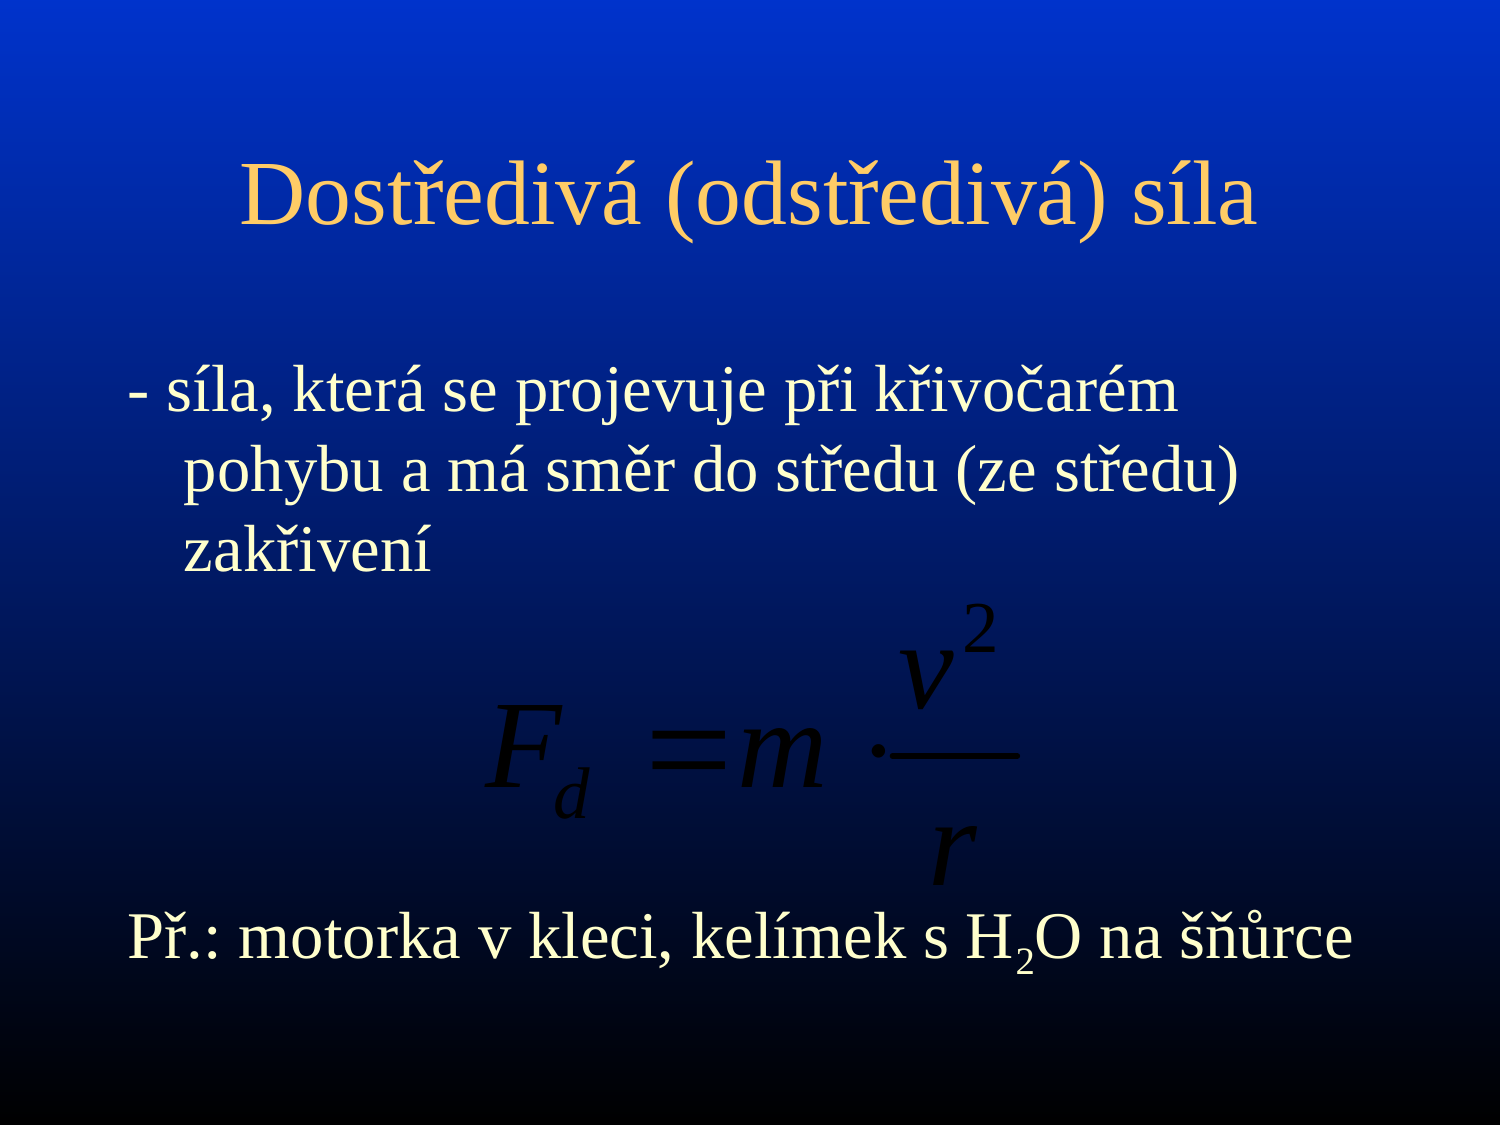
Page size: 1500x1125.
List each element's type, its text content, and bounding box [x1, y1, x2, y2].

list - síla, která se projevuje při křivočarém pohybu a má směr do středu (ze středu) zakřivení Př.: motorka v kleci, kelímek s H2O na šňůrce [112, 337, 1388, 1013]
chart [462, 568, 1047, 913]
title Dostředivá (odstředivá) síla [112, 37, 1388, 250]
